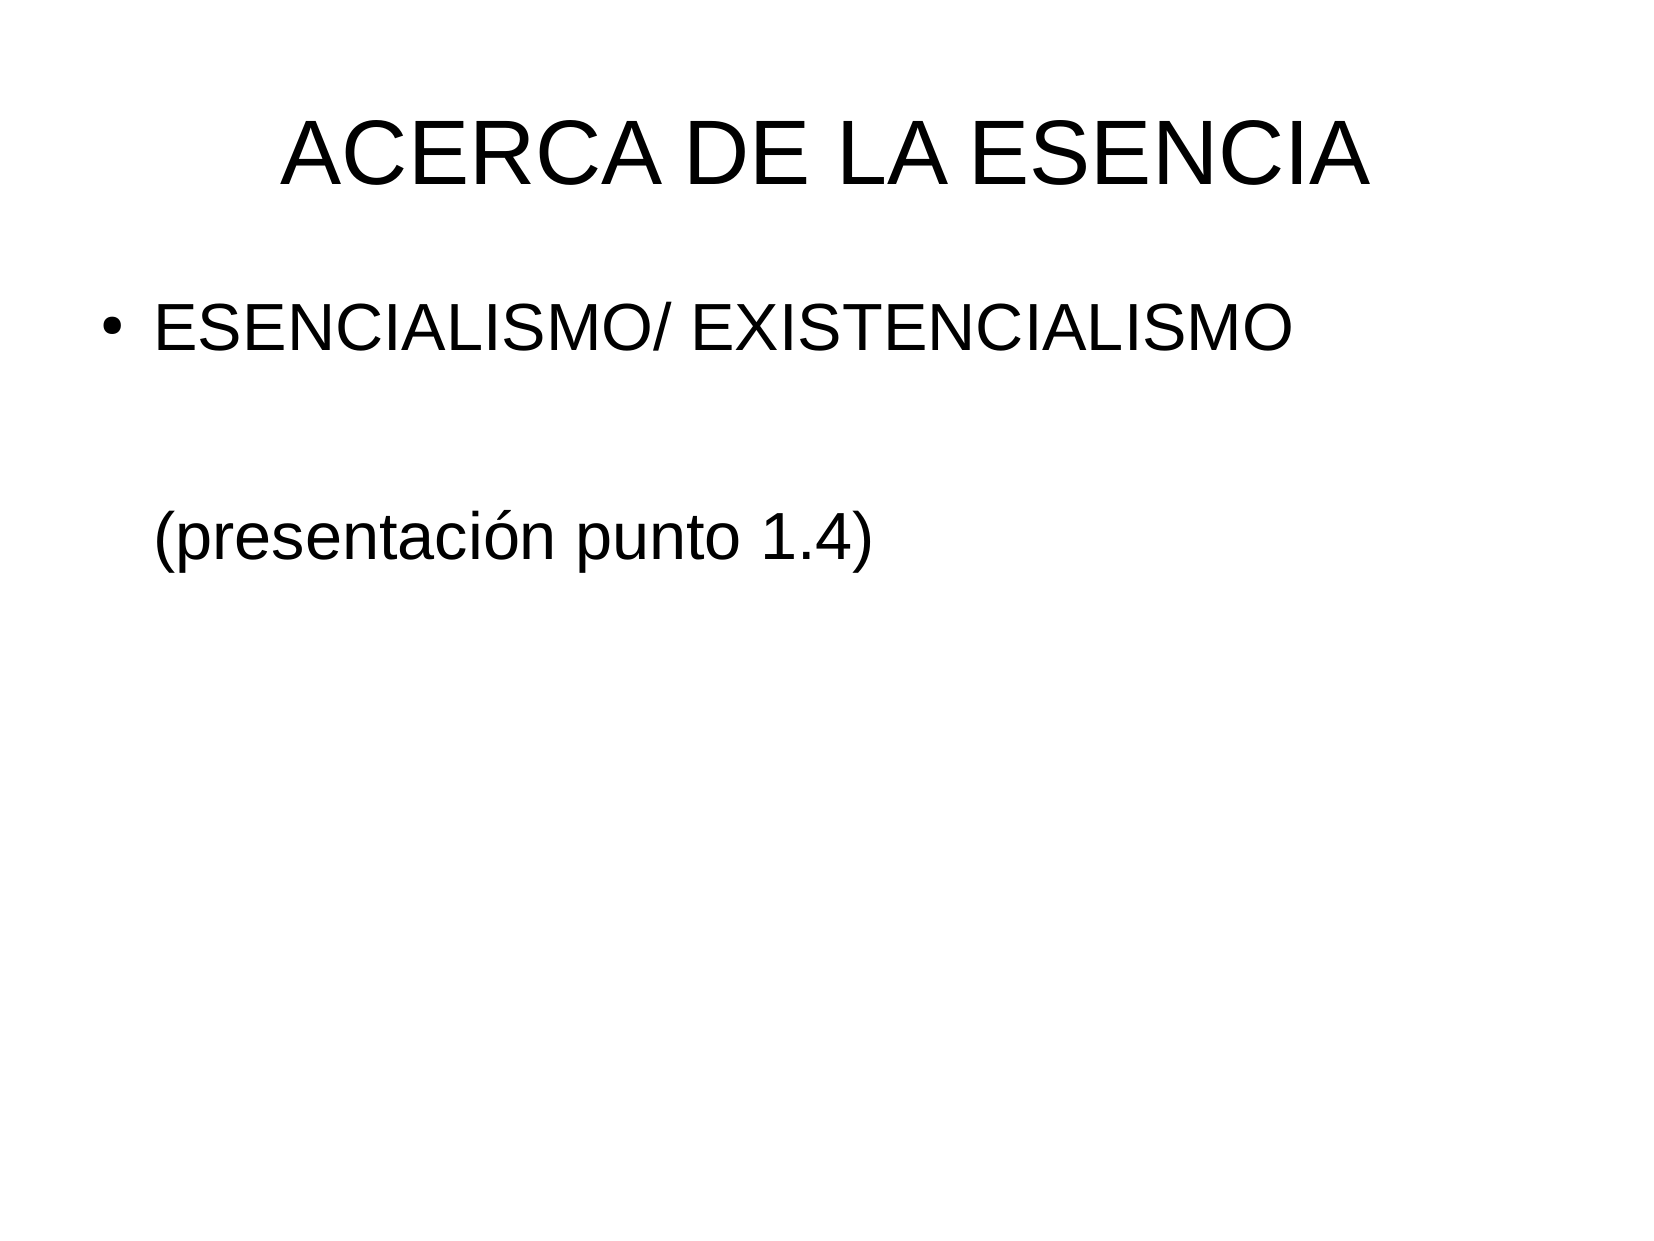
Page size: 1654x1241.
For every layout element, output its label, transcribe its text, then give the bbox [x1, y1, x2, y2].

list ESENCIALISMO/ EXISTENCIALISMO (presentación punto 1.4) [82, 290, 1571, 1010]
title ACERCA DE LA ESENCIA [82, 49, 1571, 257]
